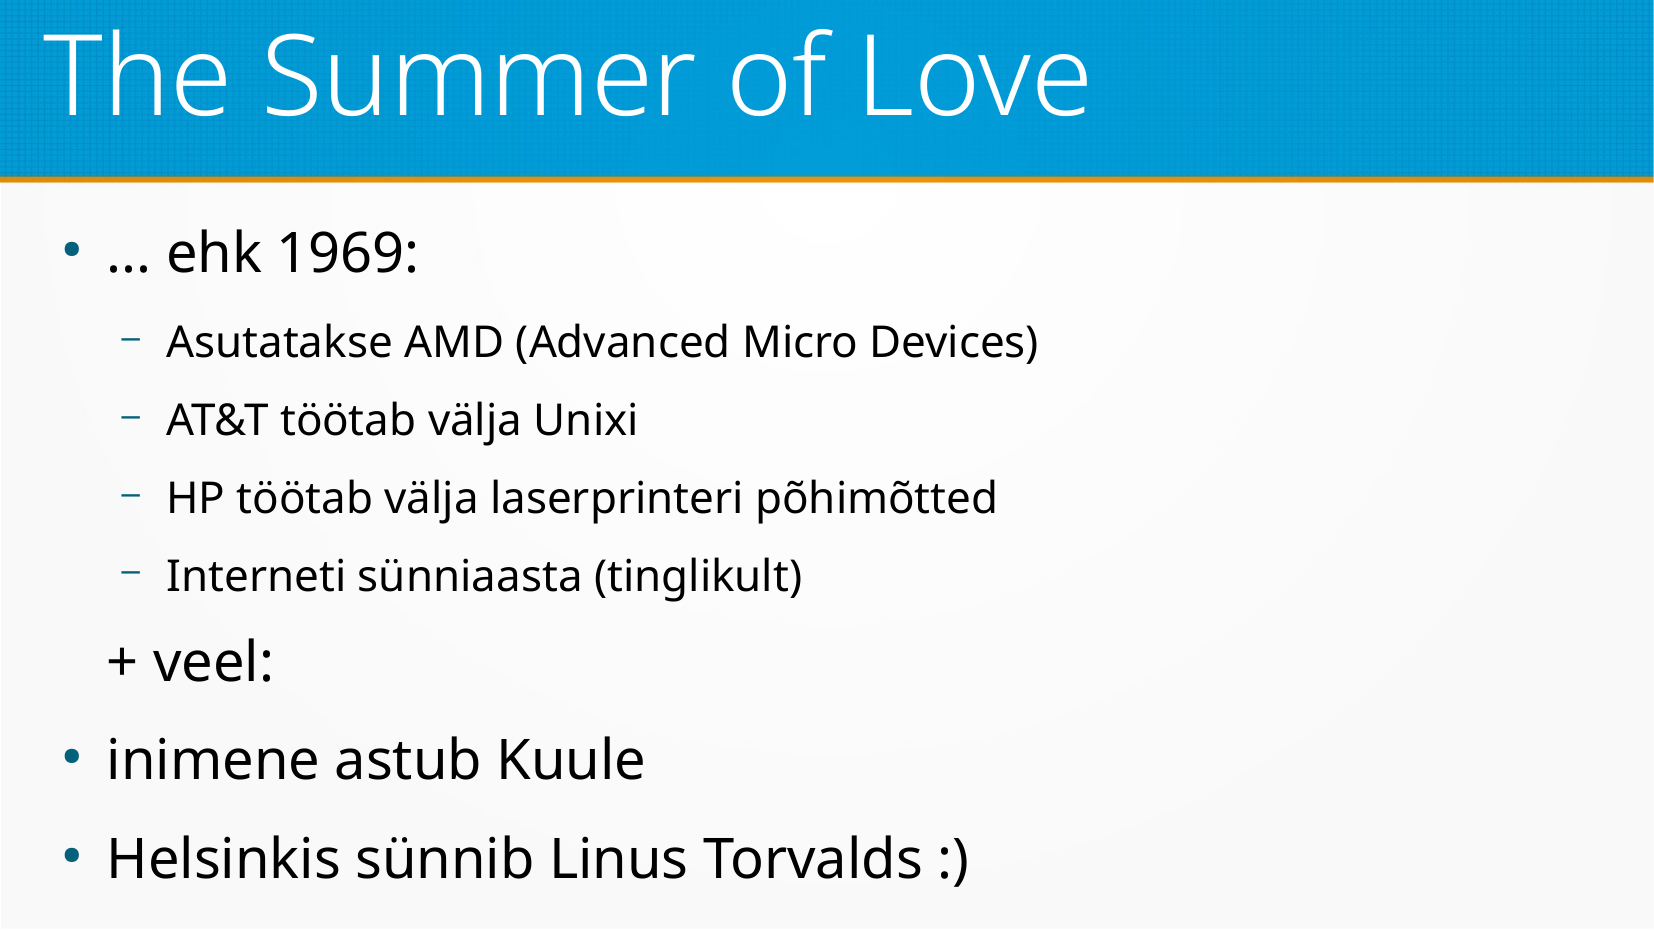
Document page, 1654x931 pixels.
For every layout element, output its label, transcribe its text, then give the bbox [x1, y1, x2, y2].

picture [0, 175, 1654, 931]
list ... ehk 1969: Asutatakse AMD (Advanced Micro Devices) AT&T töötab välja Unixi HP töötab välja laserprinteri põhimõtted Interneti sünniaasta (tinglikult) + veel: inimene astub Kuule Helsinkis sünnib Linus Torvalds :) [47, 212, 1607, 902]
title The Summer of Love [43, 0, 1619, 149]
